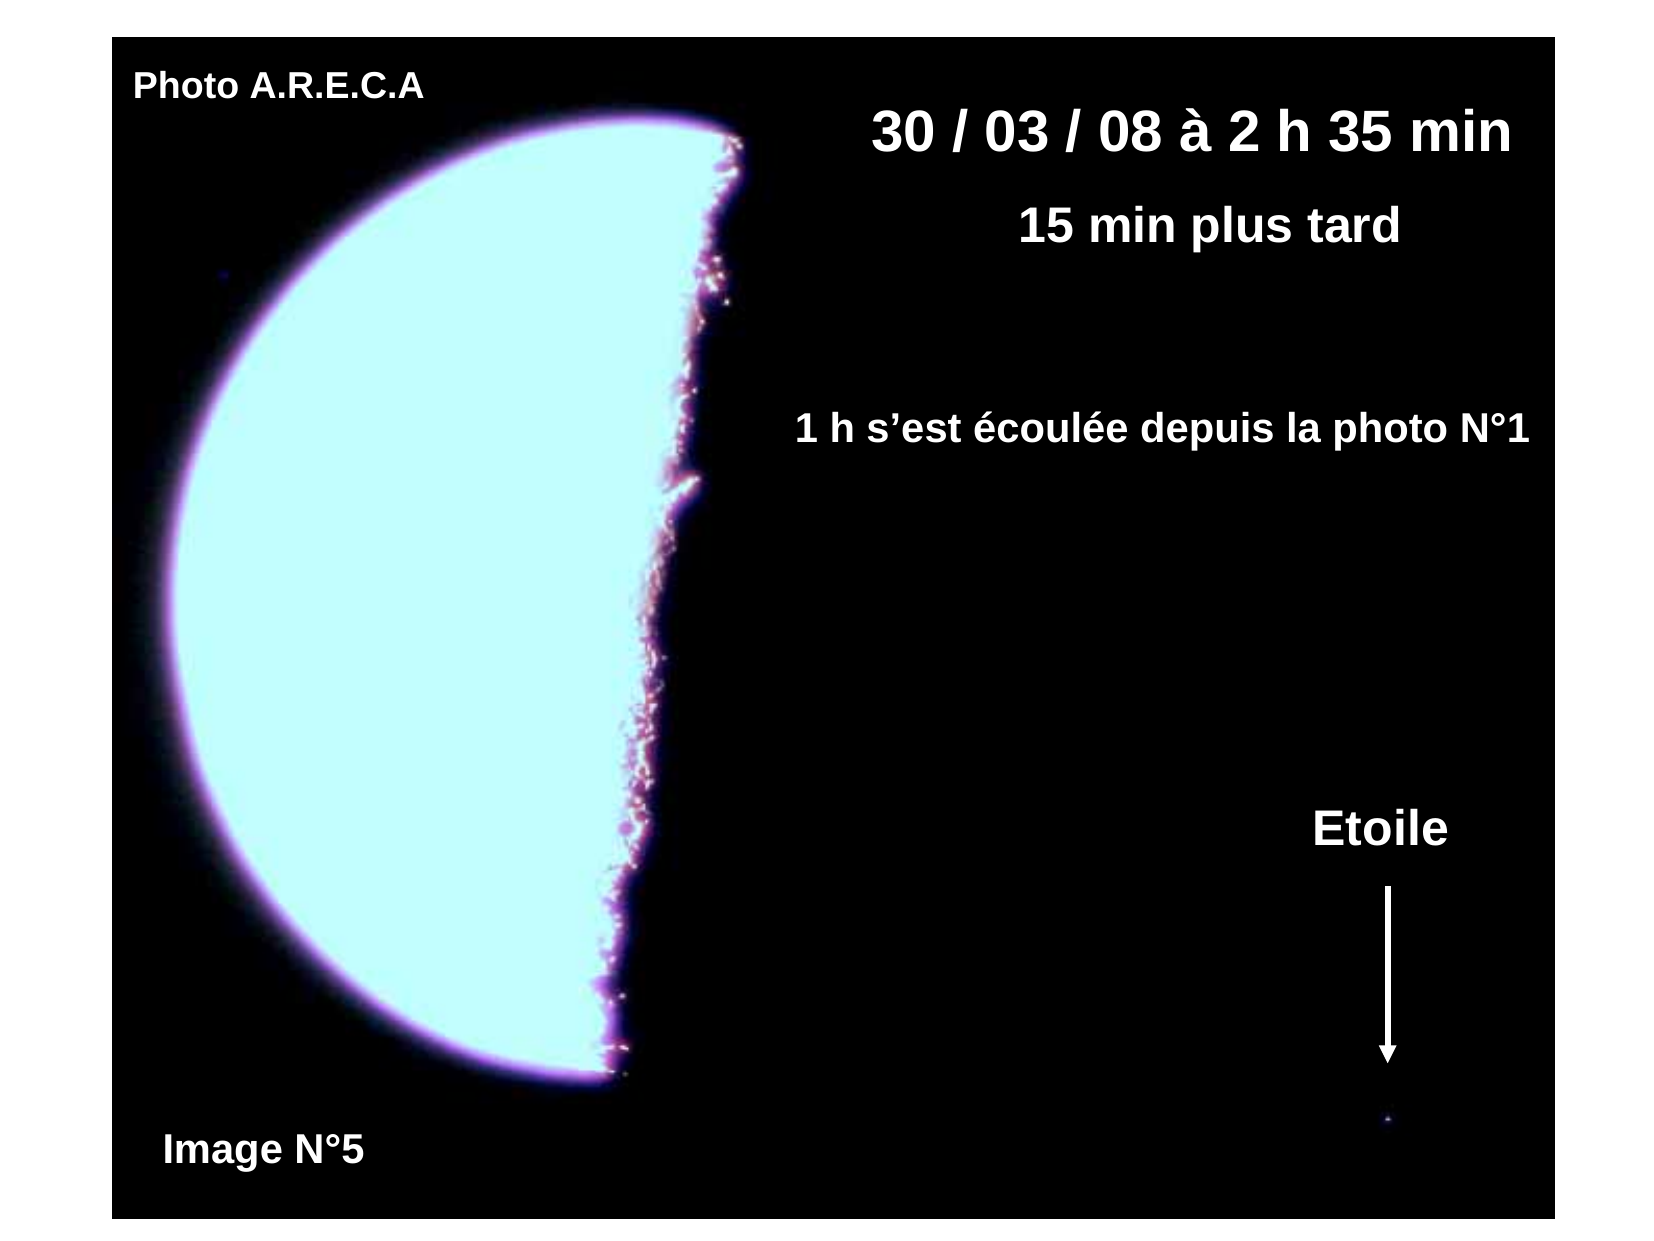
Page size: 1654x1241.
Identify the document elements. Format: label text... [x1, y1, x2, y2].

text_box Image N°5 [147, 1122, 384, 1185]
text_box Photo A.R.E.C.A [118, 60, 443, 119]
text_box Etoile [1269, 797, 1506, 869]
text_box 1 h s’est écoulée depuis la photo N°1 [779, 399, 1546, 459]
picture [112, 37, 1555, 1219]
text_box 15 min plus tard [1003, 193, 1418, 266]
text_box 30 / 03 / 08 à 2 h 35 min [856, 95, 1595, 178]
